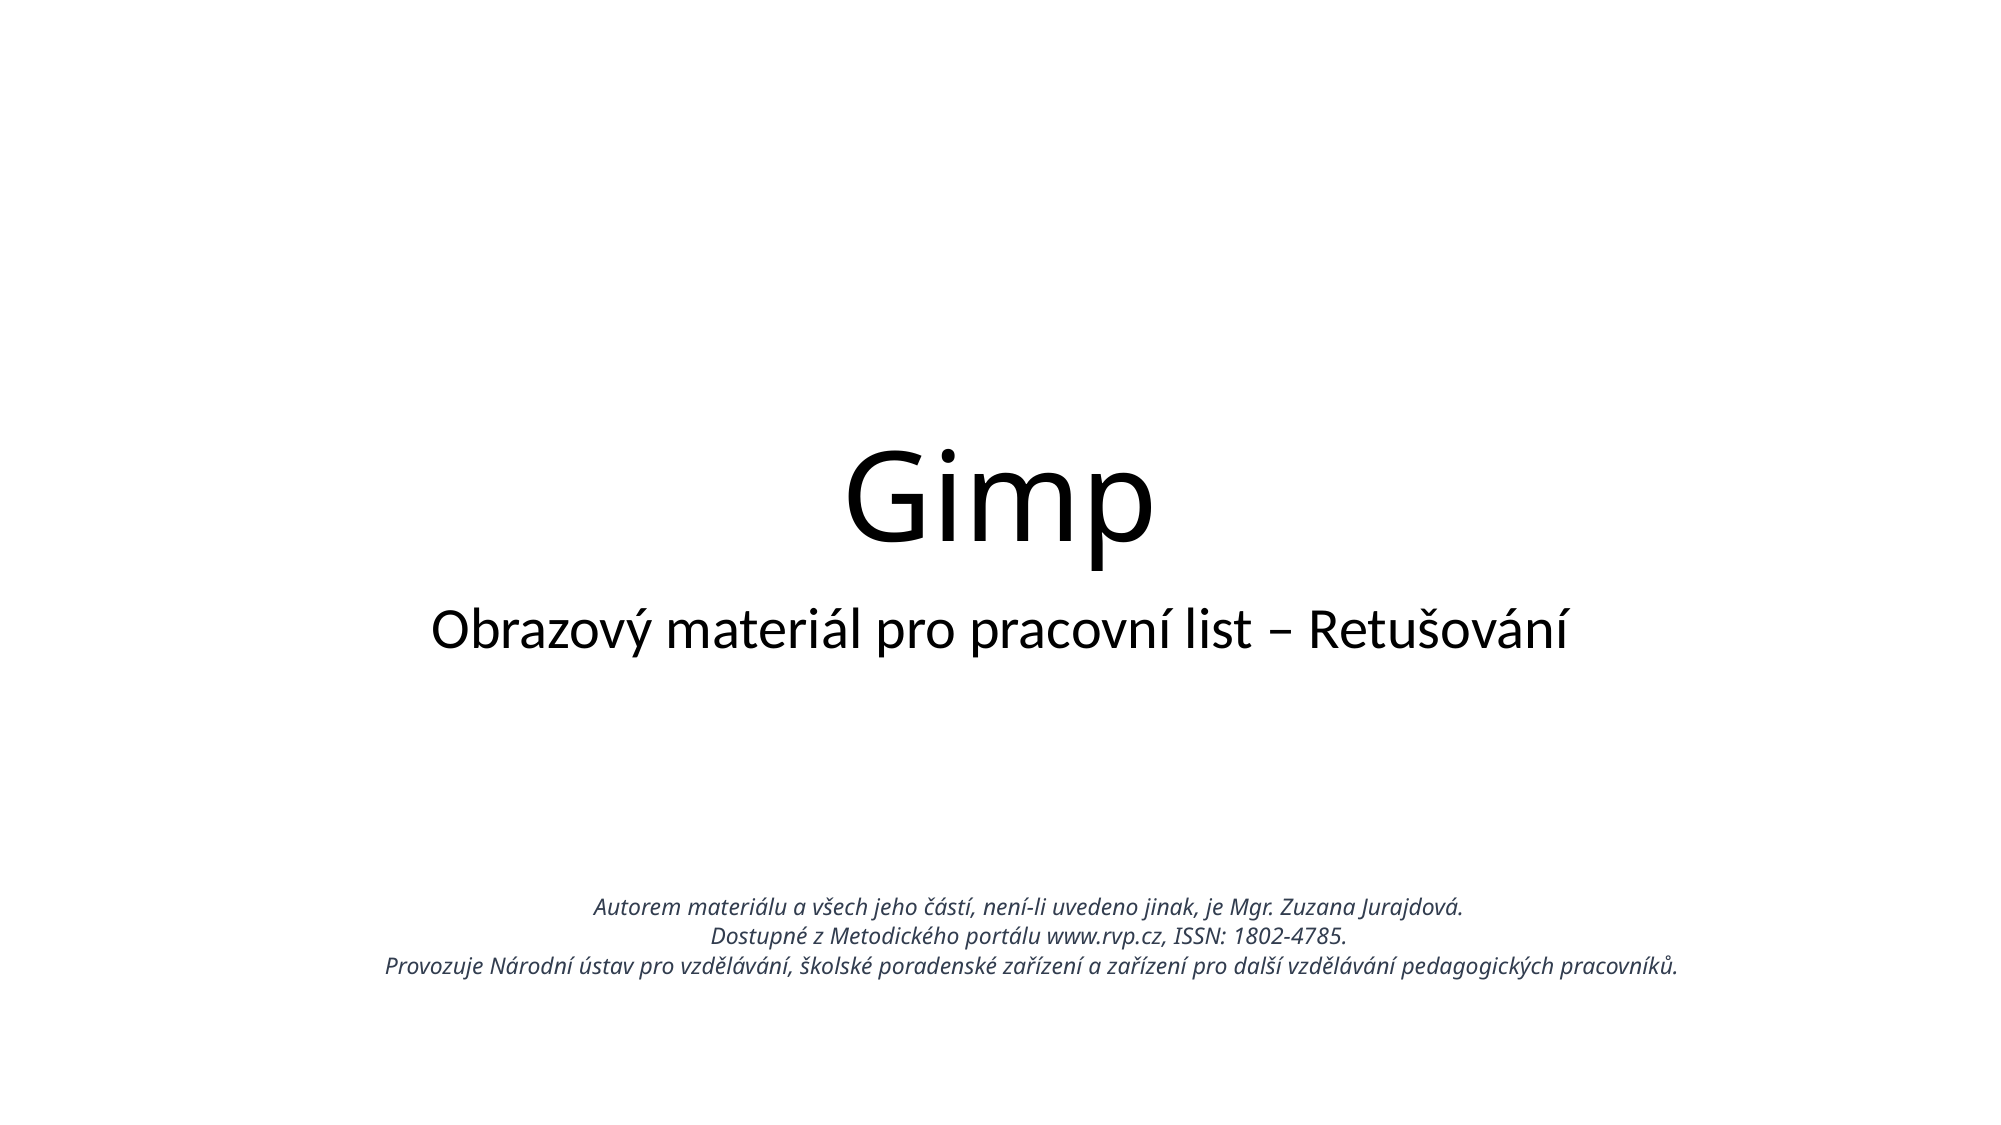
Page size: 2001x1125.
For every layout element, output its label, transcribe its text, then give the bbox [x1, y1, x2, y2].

text_box Autorem materiálu a všech jeho částí, není-li uvedeno jinak, je Mgr. Zuzana Jurajdová. Dostupné z Metodického portálu www.rvp.cz, ISSN: 1802-4785. Provozuje Národní ústav pro vzdělávání, školské poradenské zařízení a zařízení pro další vzdělávání pedagogických pracovníků. [66, 883, 2000, 986]
subtitle Obrazový materiál pro pracovní list – Retušování [249, 590, 1750, 863]
title Gimp [249, 184, 1750, 576]
